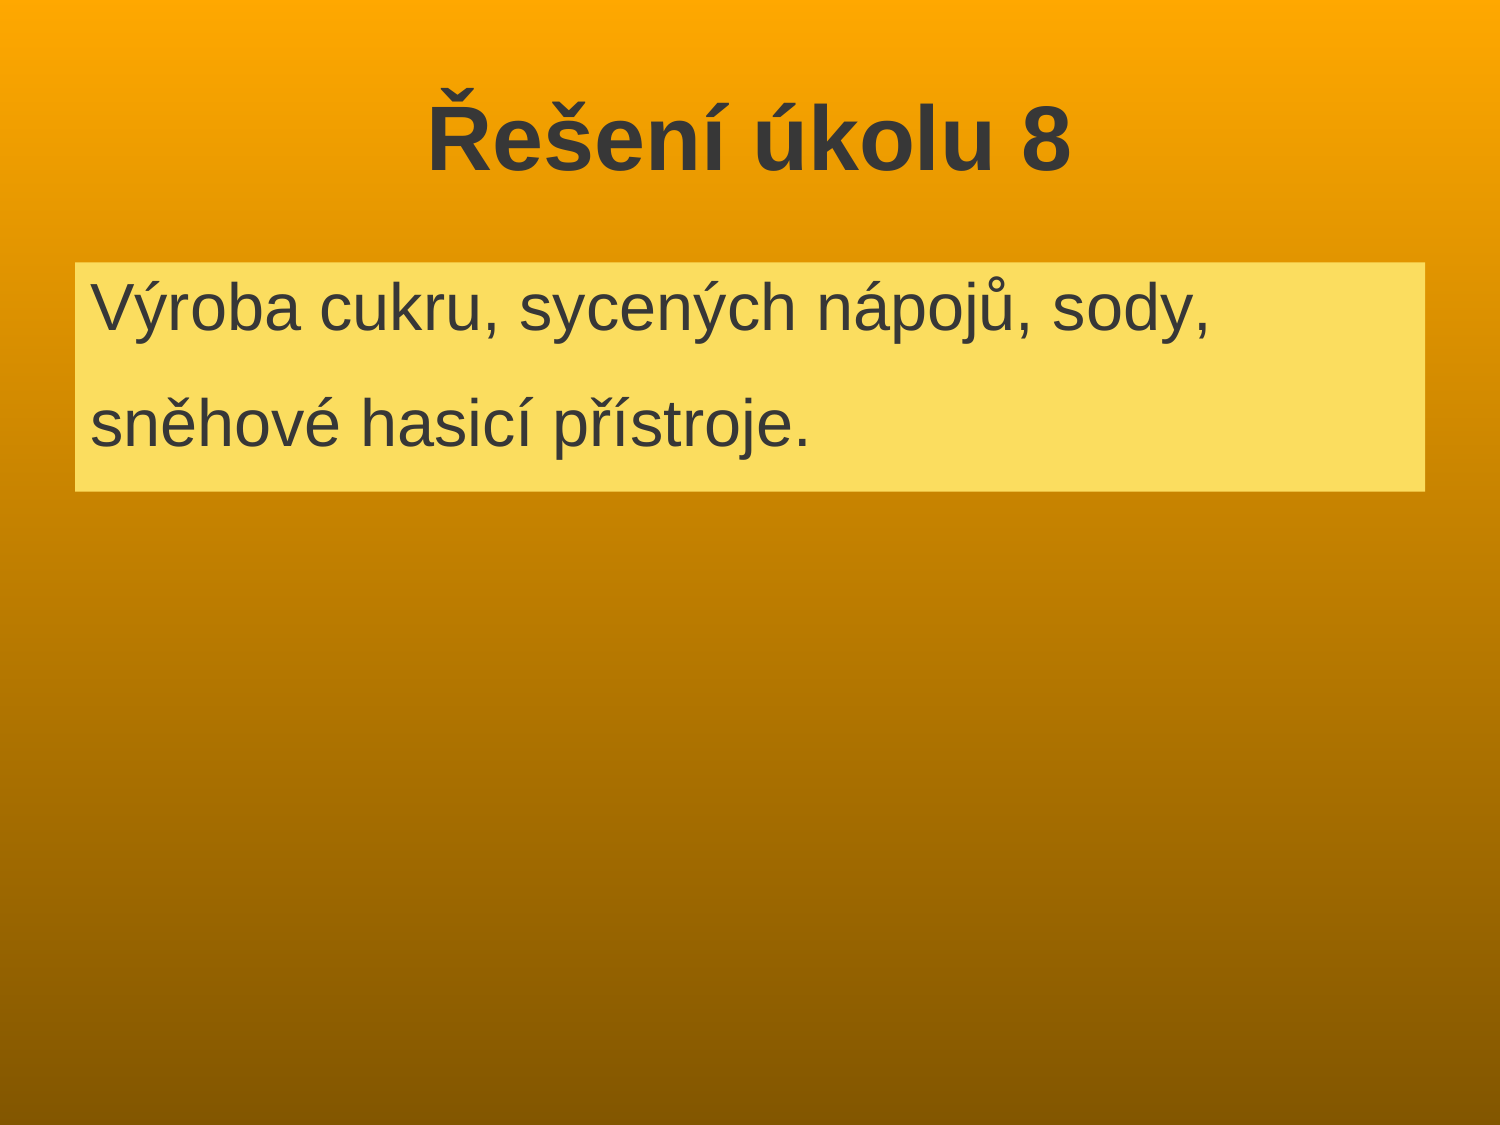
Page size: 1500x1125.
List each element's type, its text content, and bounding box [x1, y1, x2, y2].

list Výroba cukru, sycených nápojů, sody, sněhové hasicí přístroje. [75, 262, 1426, 492]
title Řešení úkolu 8 [75, 45, 1426, 233]
